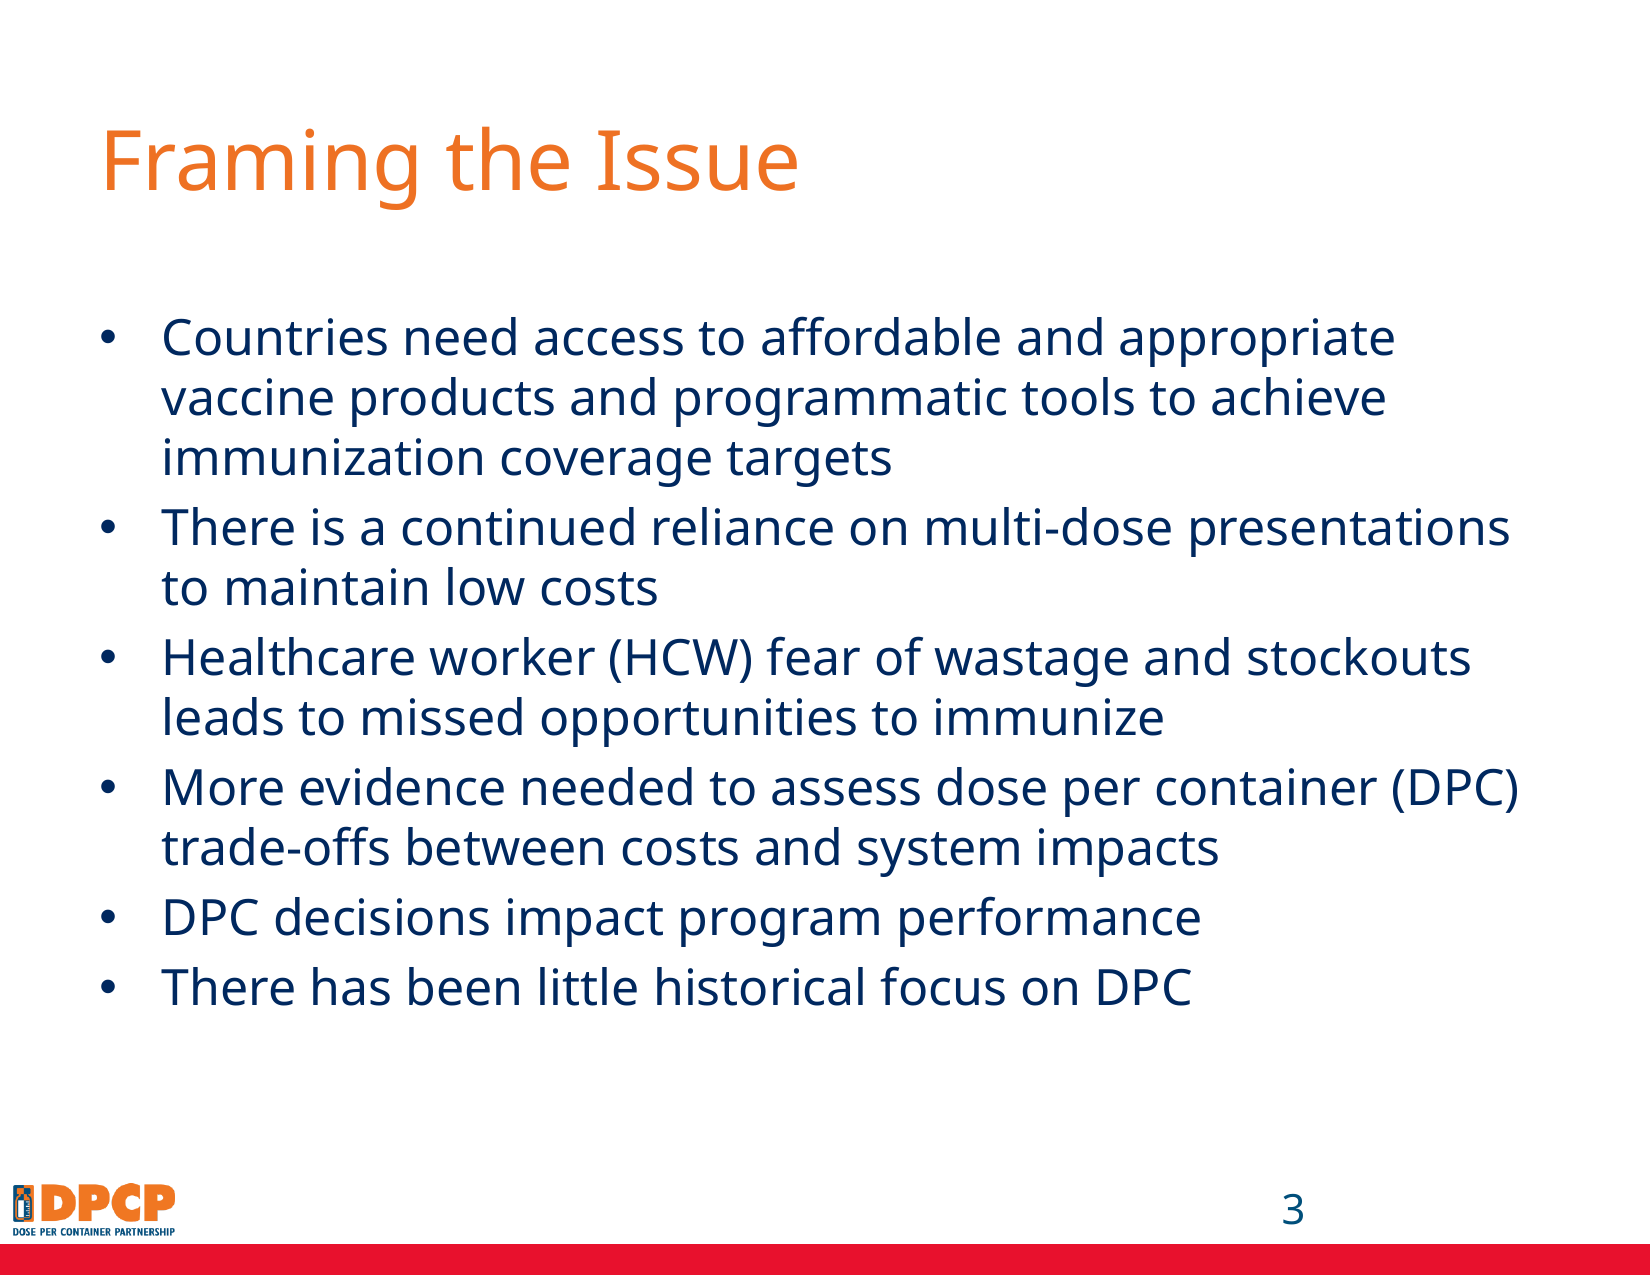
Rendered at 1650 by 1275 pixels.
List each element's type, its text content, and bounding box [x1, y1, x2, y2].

title Framing the Issue [82, 51, 1568, 264]
picture [12, 1183, 175, 1238]
list Countries need access to affordable and appropriate vaccine products and programmatic tools to achieve immunization coverage targets There is a continued reliance on multi-dose presentations to maintain low costs Healthcare worker (HCW) fear of wastage and stockouts leads to missed opportunities to immunize More evidence needed to assess dose per container (DPC) trade-offs between costs and system impacts DPC decisions impact program performance There has been little historical focus on DPC [82, 297, 1568, 1139]
